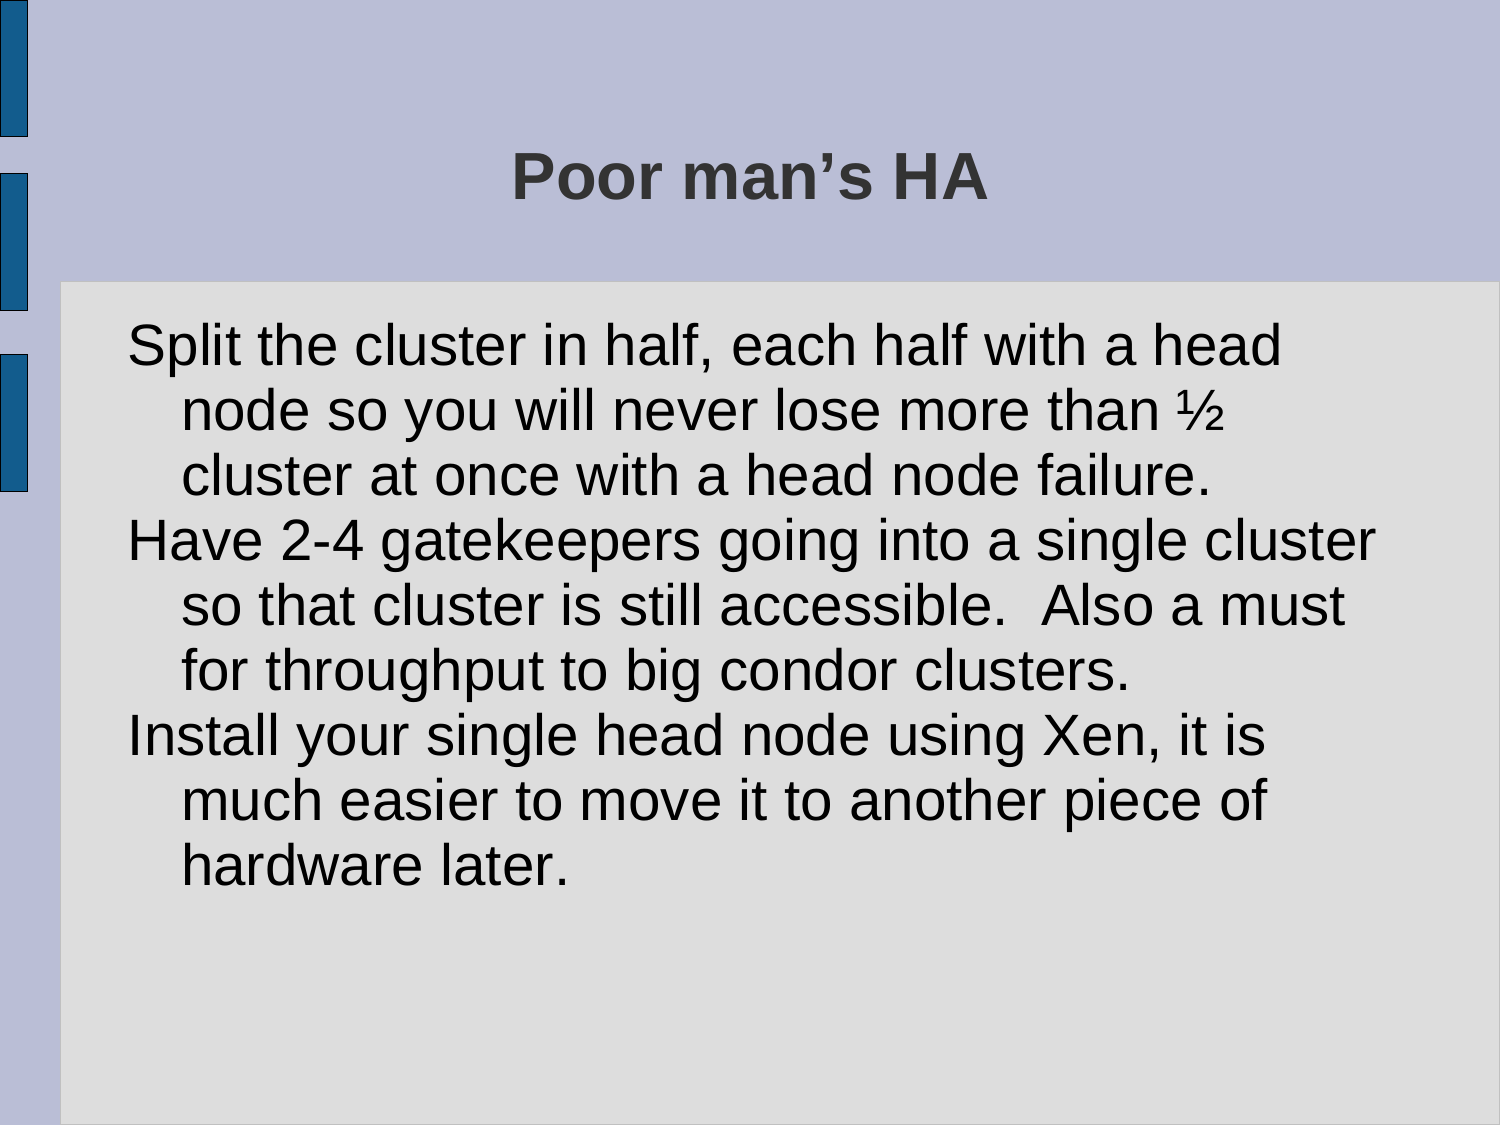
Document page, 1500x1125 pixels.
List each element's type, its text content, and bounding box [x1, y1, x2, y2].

list Split the cluster in half, each half with a head node so you will never lose more than ½ cluster at once with a head node failure. Have 2-4 gatekeepers going into a single cluster so that cluster is still accessible. Also a must for throughput to big condor clusters. Install your single head node using Xen, it is much easier to move it to another piece of hardware later. [110, 312, 1392, 1022]
title Poor man’s HA [110, 82, 1392, 271]
